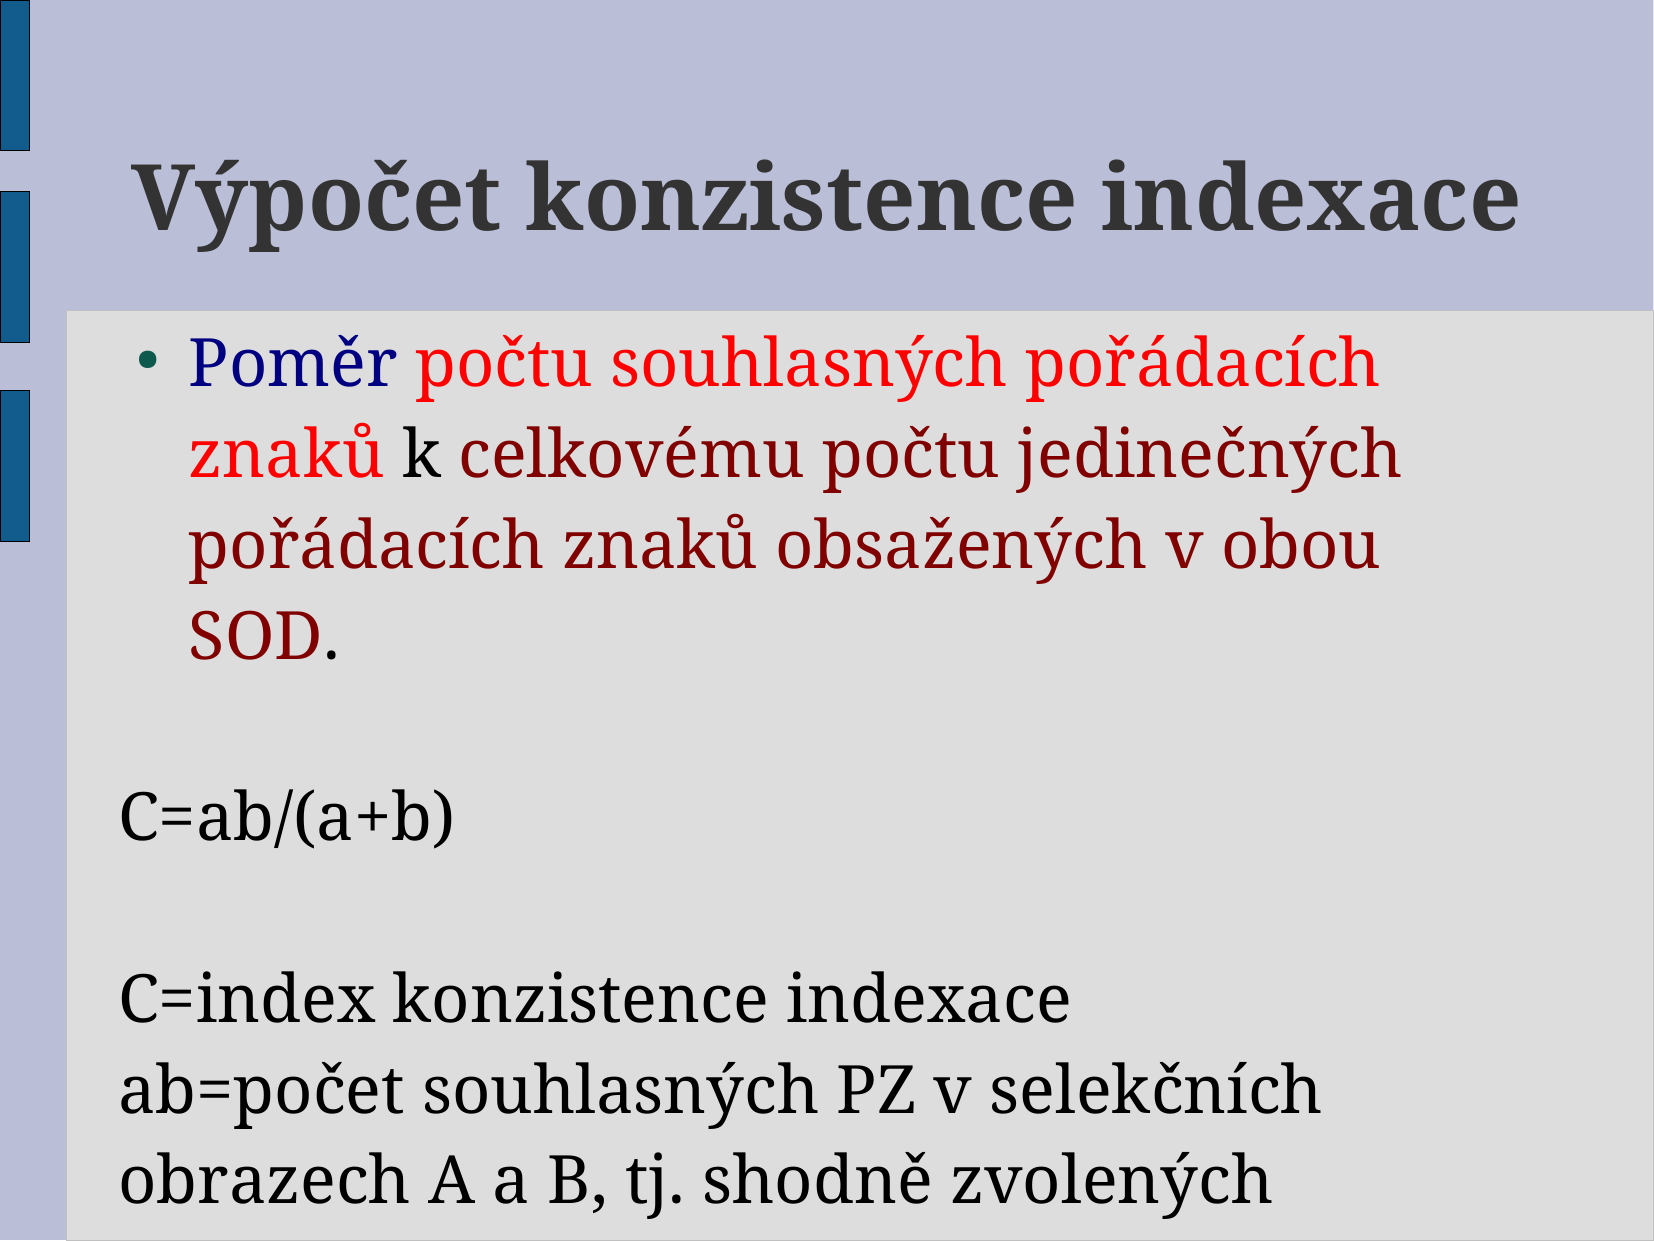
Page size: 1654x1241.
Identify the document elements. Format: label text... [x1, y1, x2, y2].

list Poměr počtu souhlasných pořádacích znaků k celkovému počtu jedinečných pořádacích znaků obsažených v obou SOD. C=ab/(a+b) C=index konzistence indexace ab=počet souhlasných PZ v selekčních obrazech A a B, tj. shodně zvolených indexátory a=počet jedinečných PZ v selekčním obraze A b=počet jedinečných PZ v selekčním obraze B [118, 315, 1531, 1228]
title Výpočet konzistence indexace [121, 98, 1534, 291]
